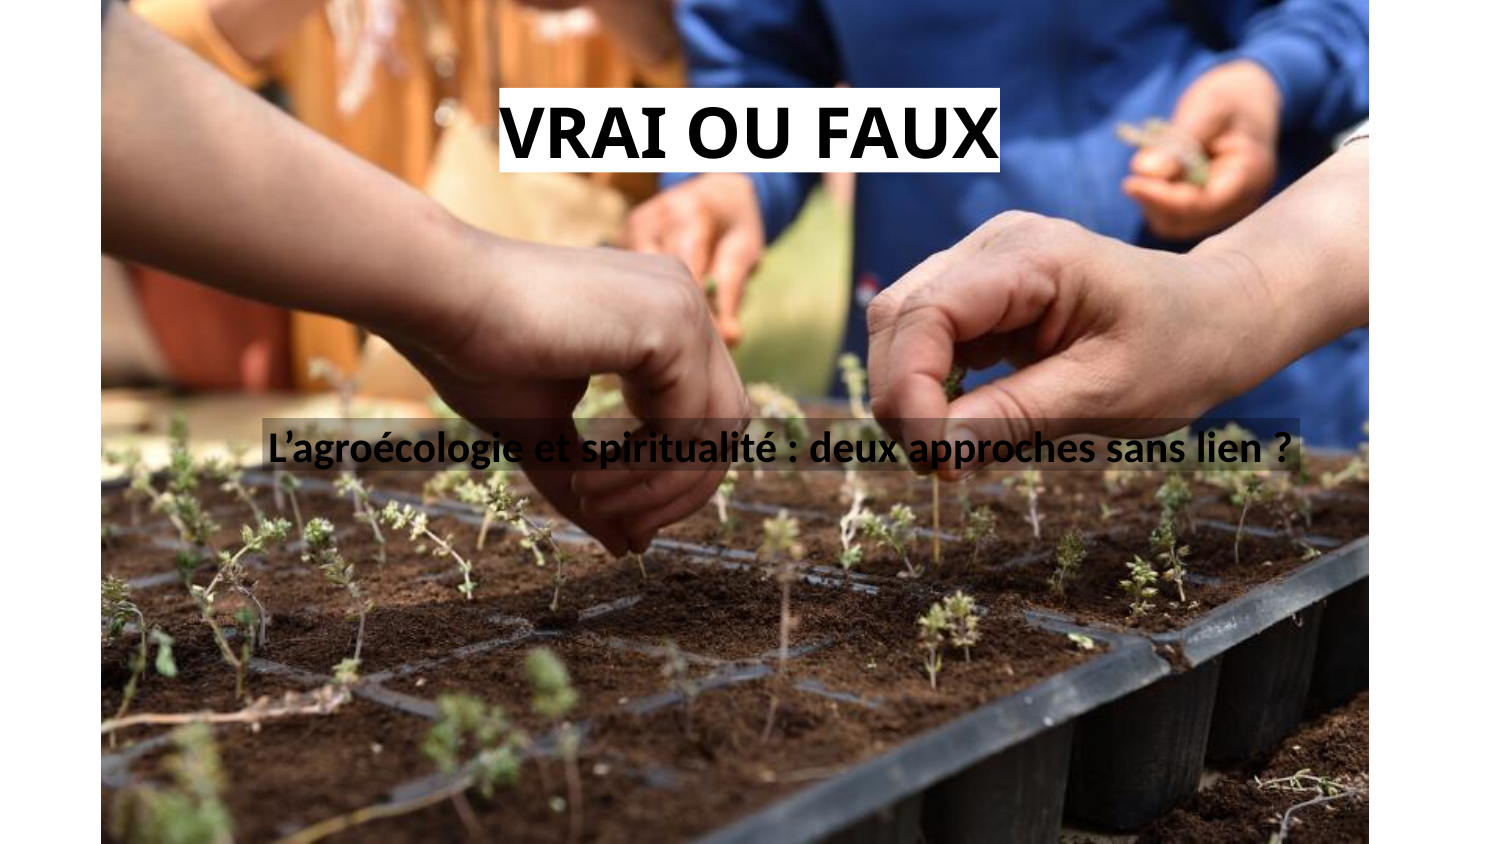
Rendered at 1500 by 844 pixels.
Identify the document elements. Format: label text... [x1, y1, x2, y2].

picture [101, 0, 1369, 844]
text_box L’agroécologie et spiritualité : deux approches sans lien ? [262, 418, 1300, 471]
text_box VRAI OU FAUX [499, 87, 1000, 173]
